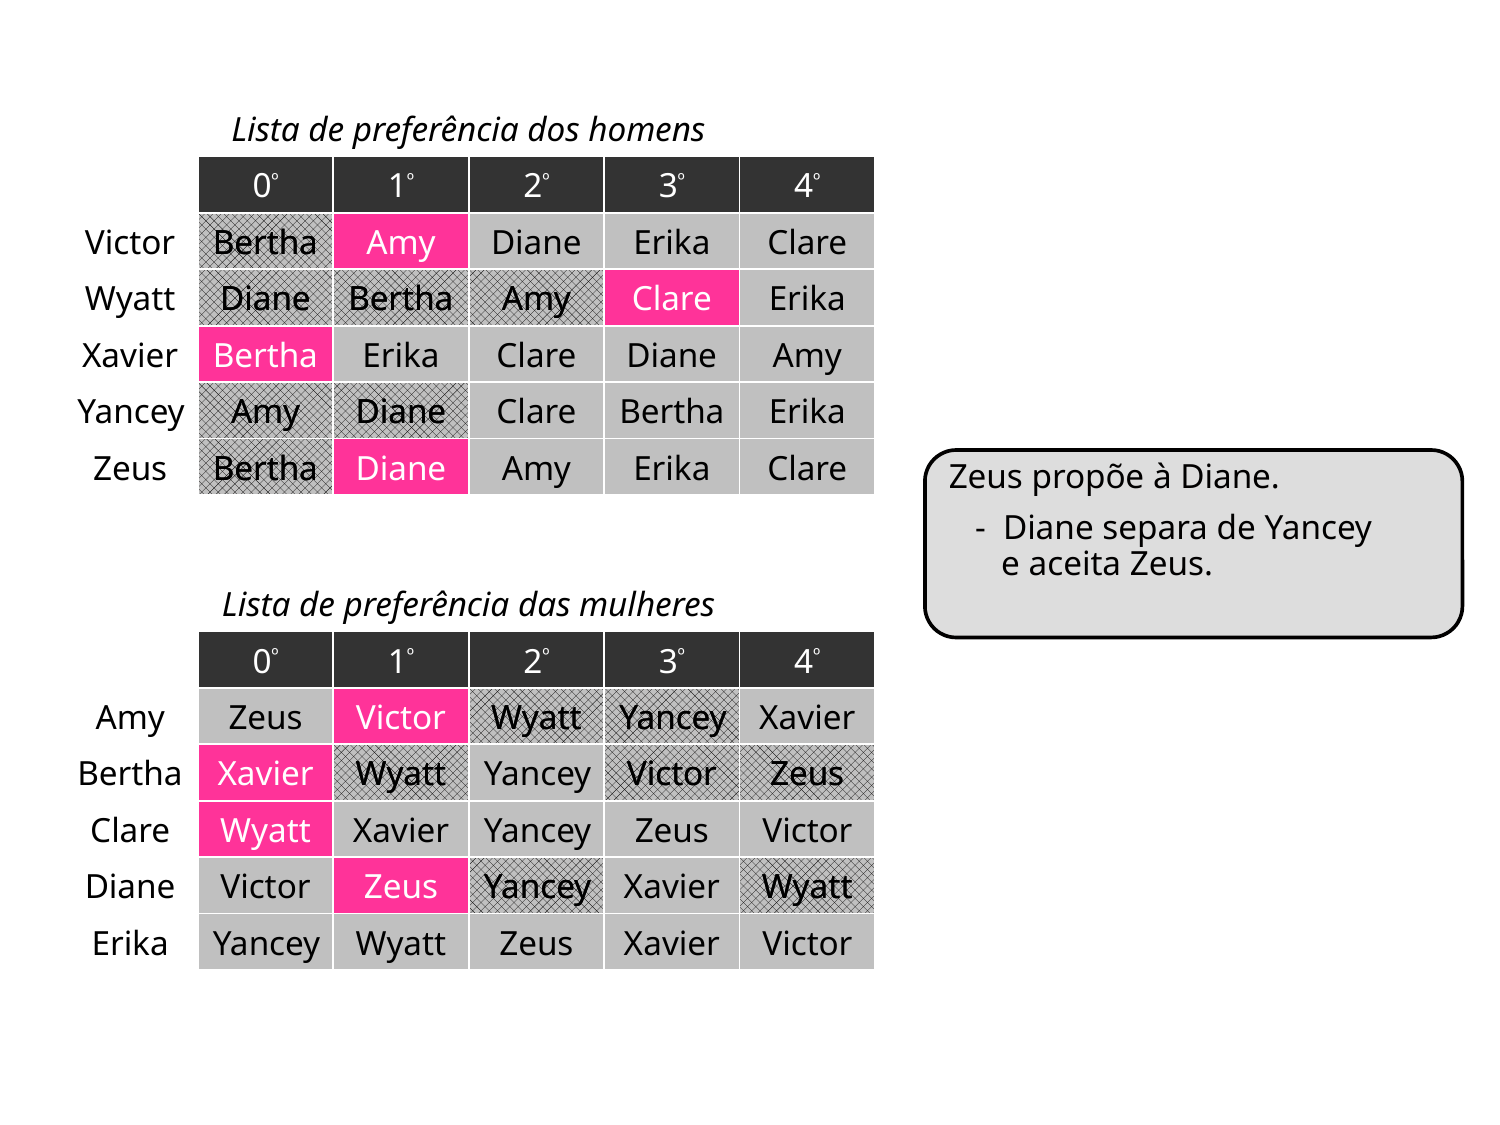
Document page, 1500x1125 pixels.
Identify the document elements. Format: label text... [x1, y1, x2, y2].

text_box Bertha [197, 438, 333, 496]
text_box Zeus [333, 857, 469, 914]
text_box Wyatt [468, 687, 605, 745]
text_box Clare [604, 269, 740, 326]
text_box Amy [468, 269, 604, 326]
text_box Zeus propõe à Diane. - Diane separa de Yancey e aceita Zeus. [924, 450, 1463, 638]
text_box Xavier [197, 744, 333, 800]
text_box Victor [604, 745, 739, 801]
text_box Diane [197, 269, 333, 325]
text_box Bertha [197, 212, 333, 269]
text_box Amy [197, 382, 333, 438]
text_box Victor [333, 687, 468, 744]
text_box Amy [333, 212, 469, 269]
text_box Zeus [739, 744, 875, 801]
text_box Bertha [333, 269, 468, 326]
text_box Bertha [197, 325, 334, 382]
text_box Yancey [469, 857, 605, 914]
text_box Wyatt [197, 800, 334, 858]
text_box Wyatt [739, 857, 875, 914]
text_box Diane [333, 438, 469, 496]
text_box Yancey [605, 687, 740, 745]
text_box Diane [333, 382, 469, 438]
text_box Wyatt [333, 744, 469, 801]
